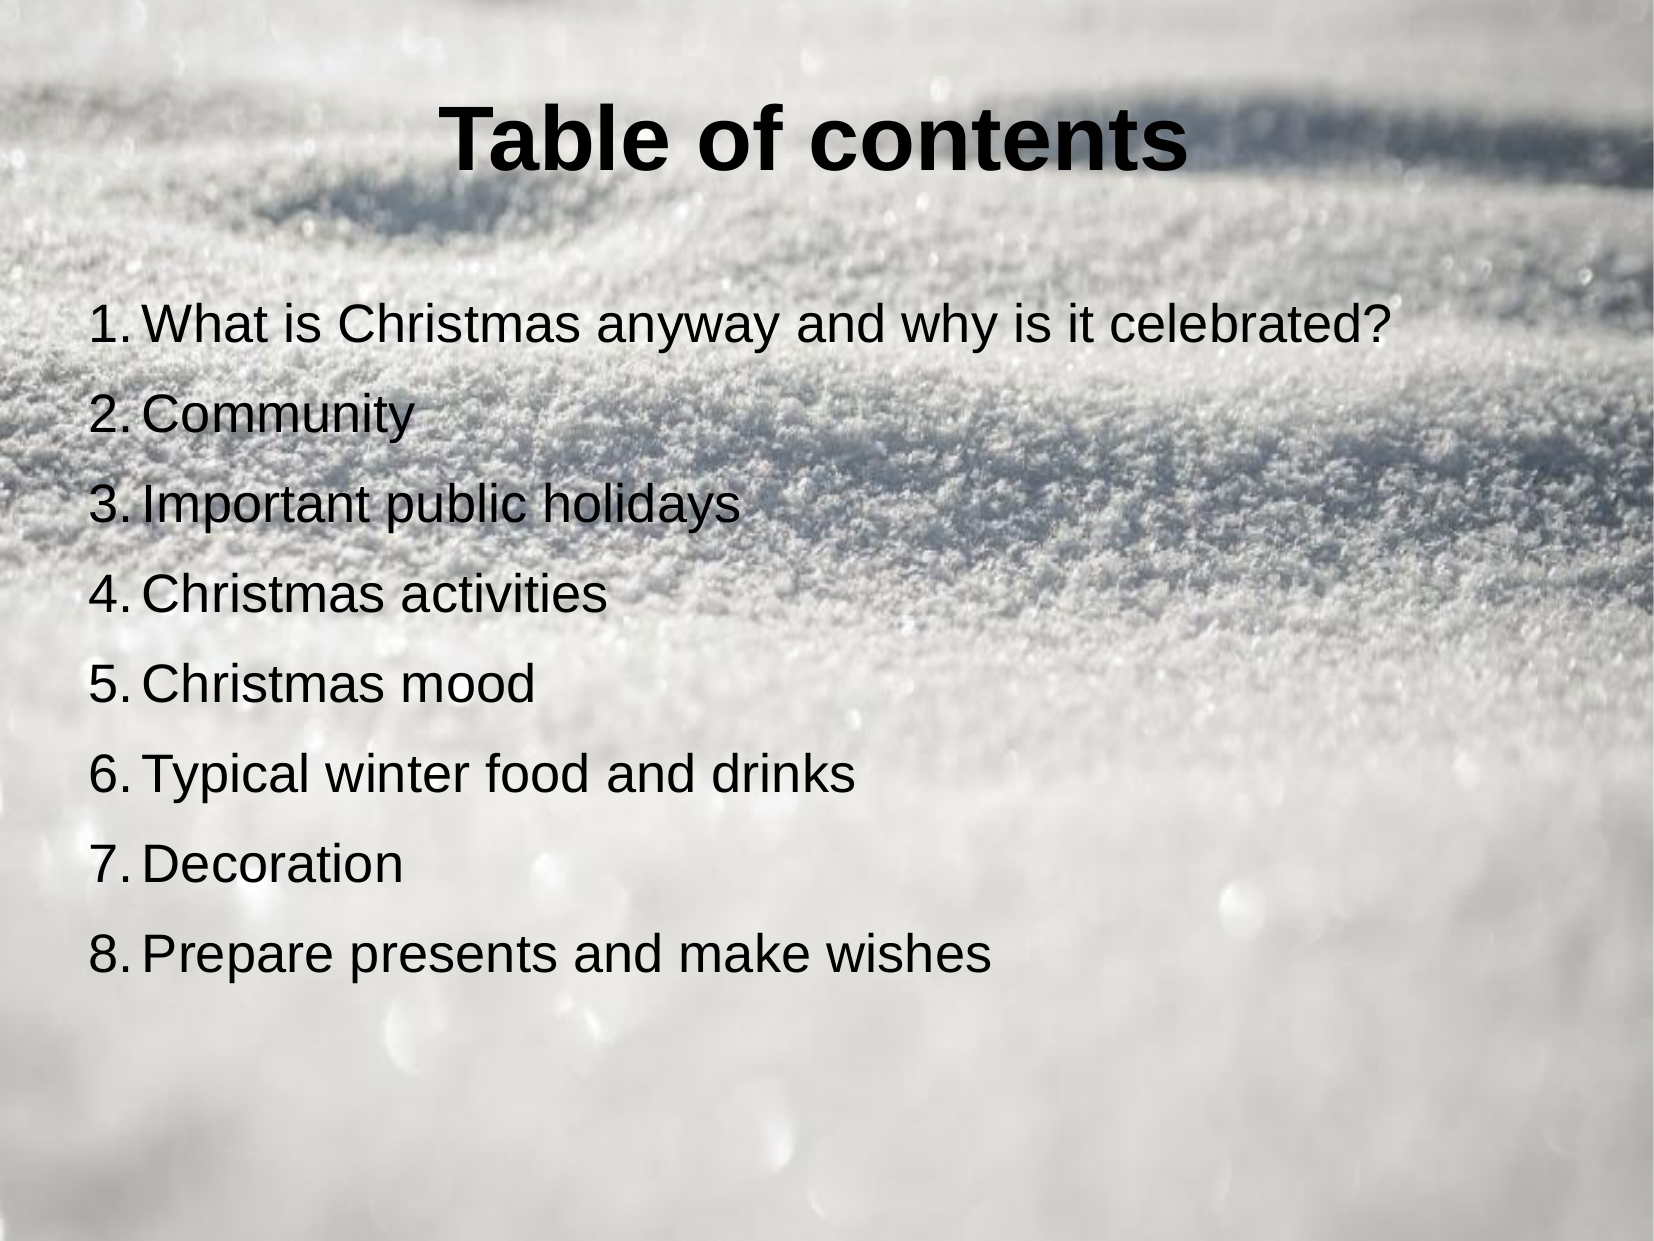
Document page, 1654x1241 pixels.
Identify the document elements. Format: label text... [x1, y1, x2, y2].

picture [0, 0, 1654, 1241]
list What is Christmas anyway and why is it celebrated? Community Important public holidays Christmas activities Christmas mood Typical winter food and drinks Decoration Prepare presents and make wishes [70, 188, 1560, 1168]
title Table of contents [70, 35, 1560, 188]
